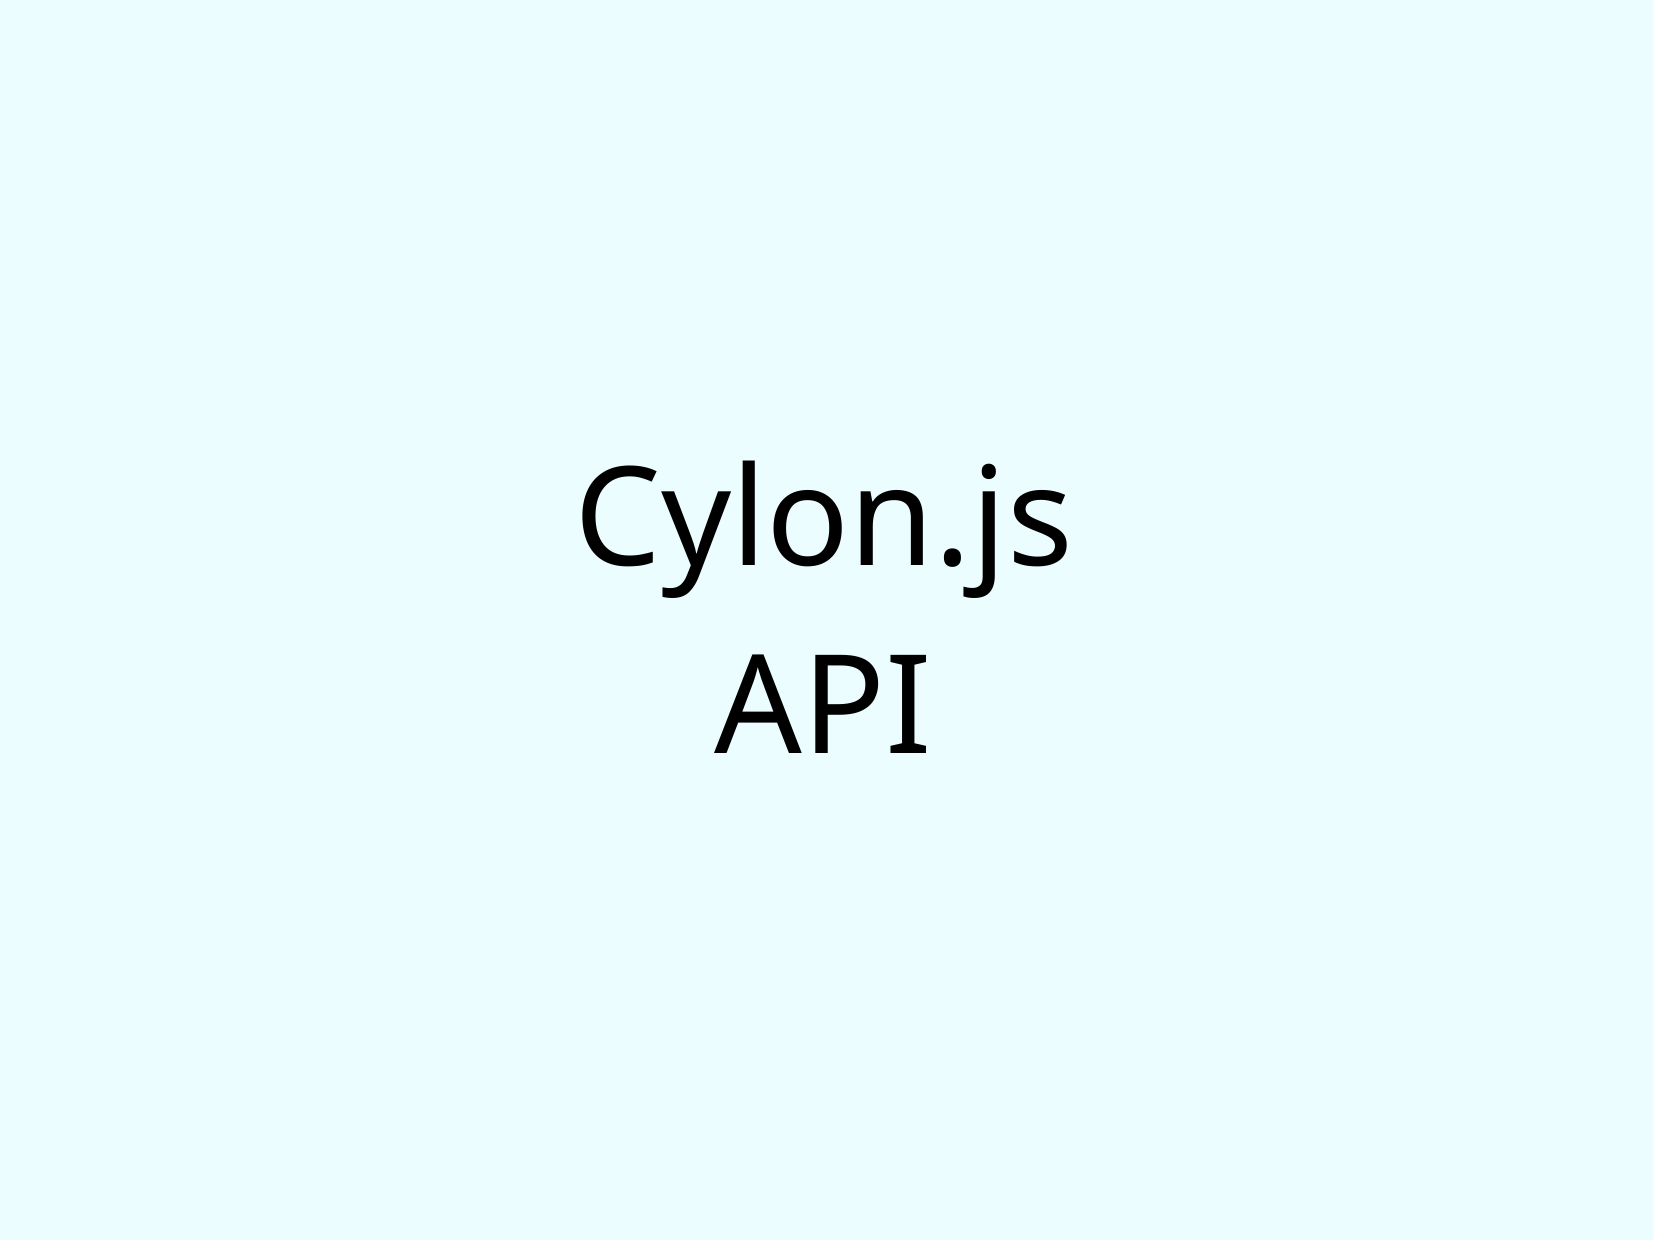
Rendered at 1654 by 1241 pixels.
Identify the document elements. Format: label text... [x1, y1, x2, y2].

text_box Cylon.js API [79, 69, 1568, 1144]
